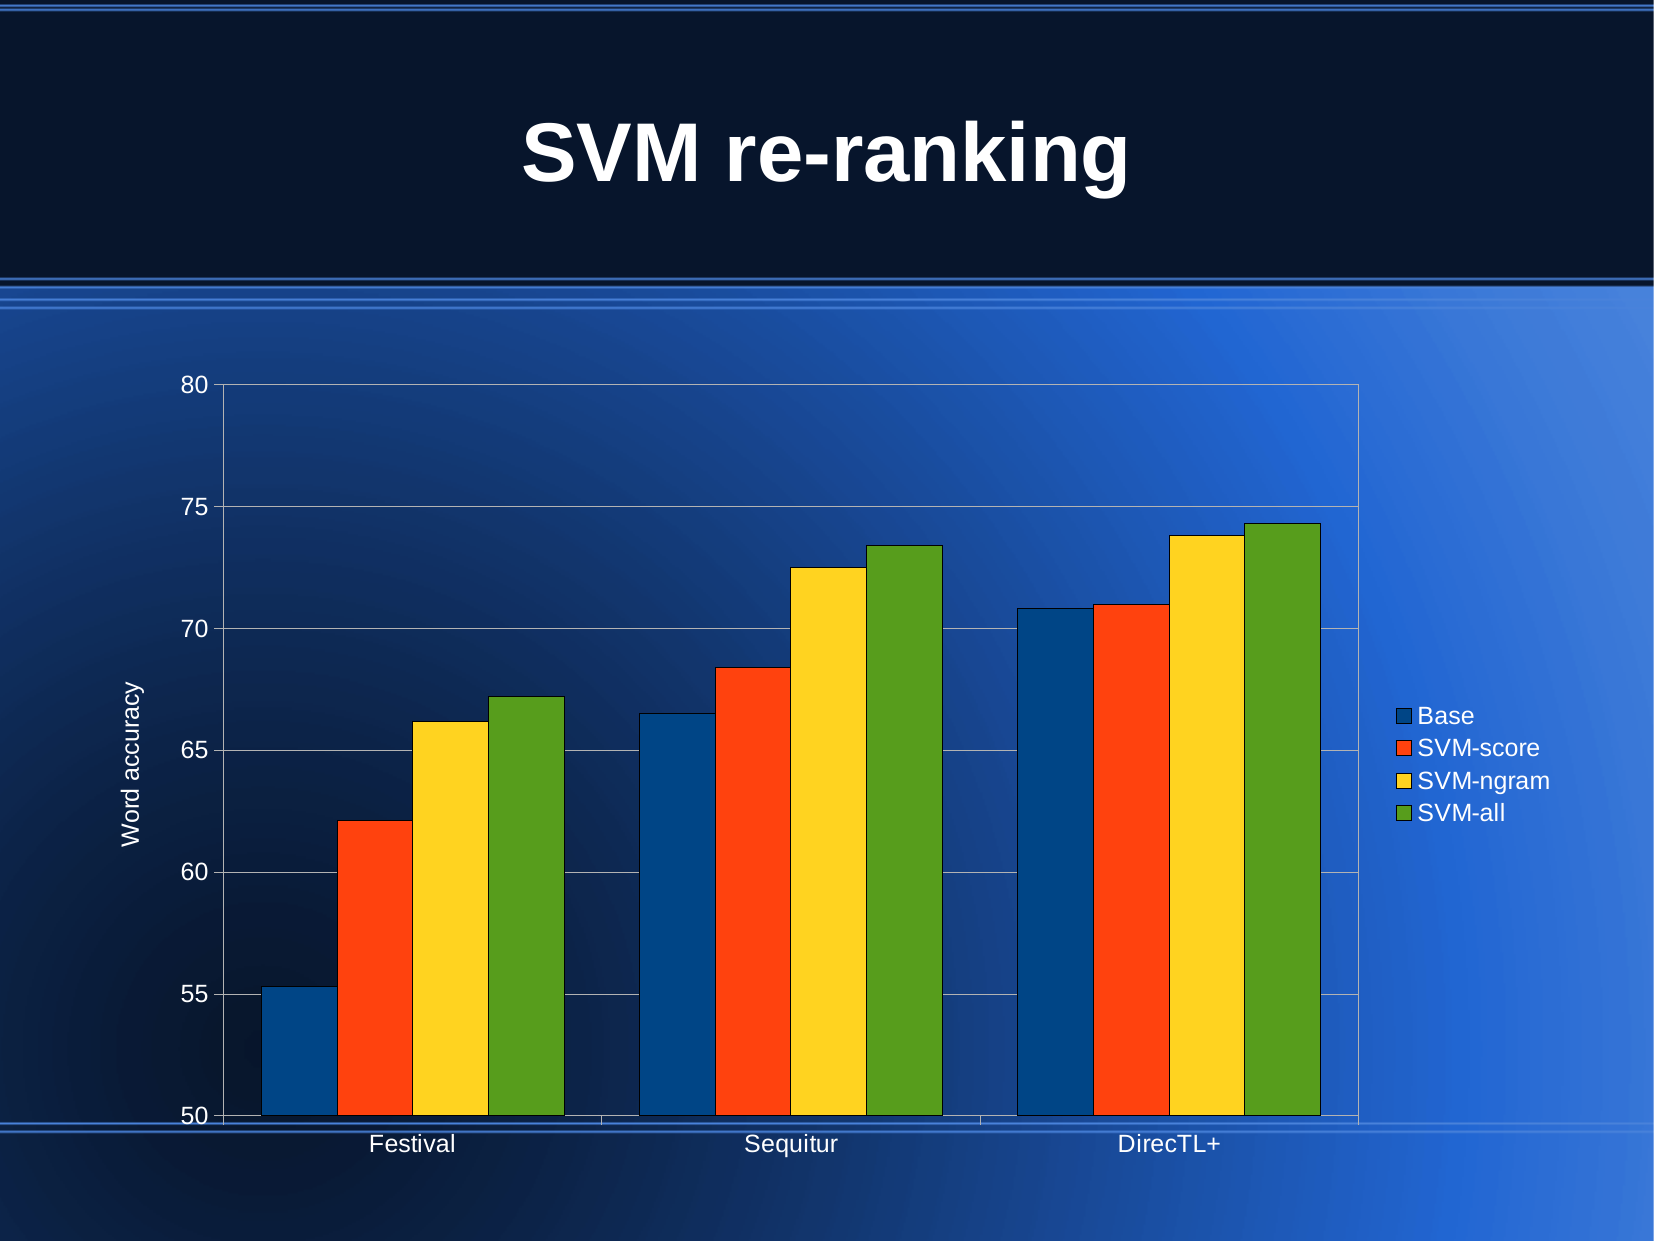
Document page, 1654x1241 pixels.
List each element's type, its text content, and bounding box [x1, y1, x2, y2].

title SVM re-ranking [82, 49, 1571, 257]
chart [82, 355, 1571, 1174]
picture [0, 0, 1654, 1241]
